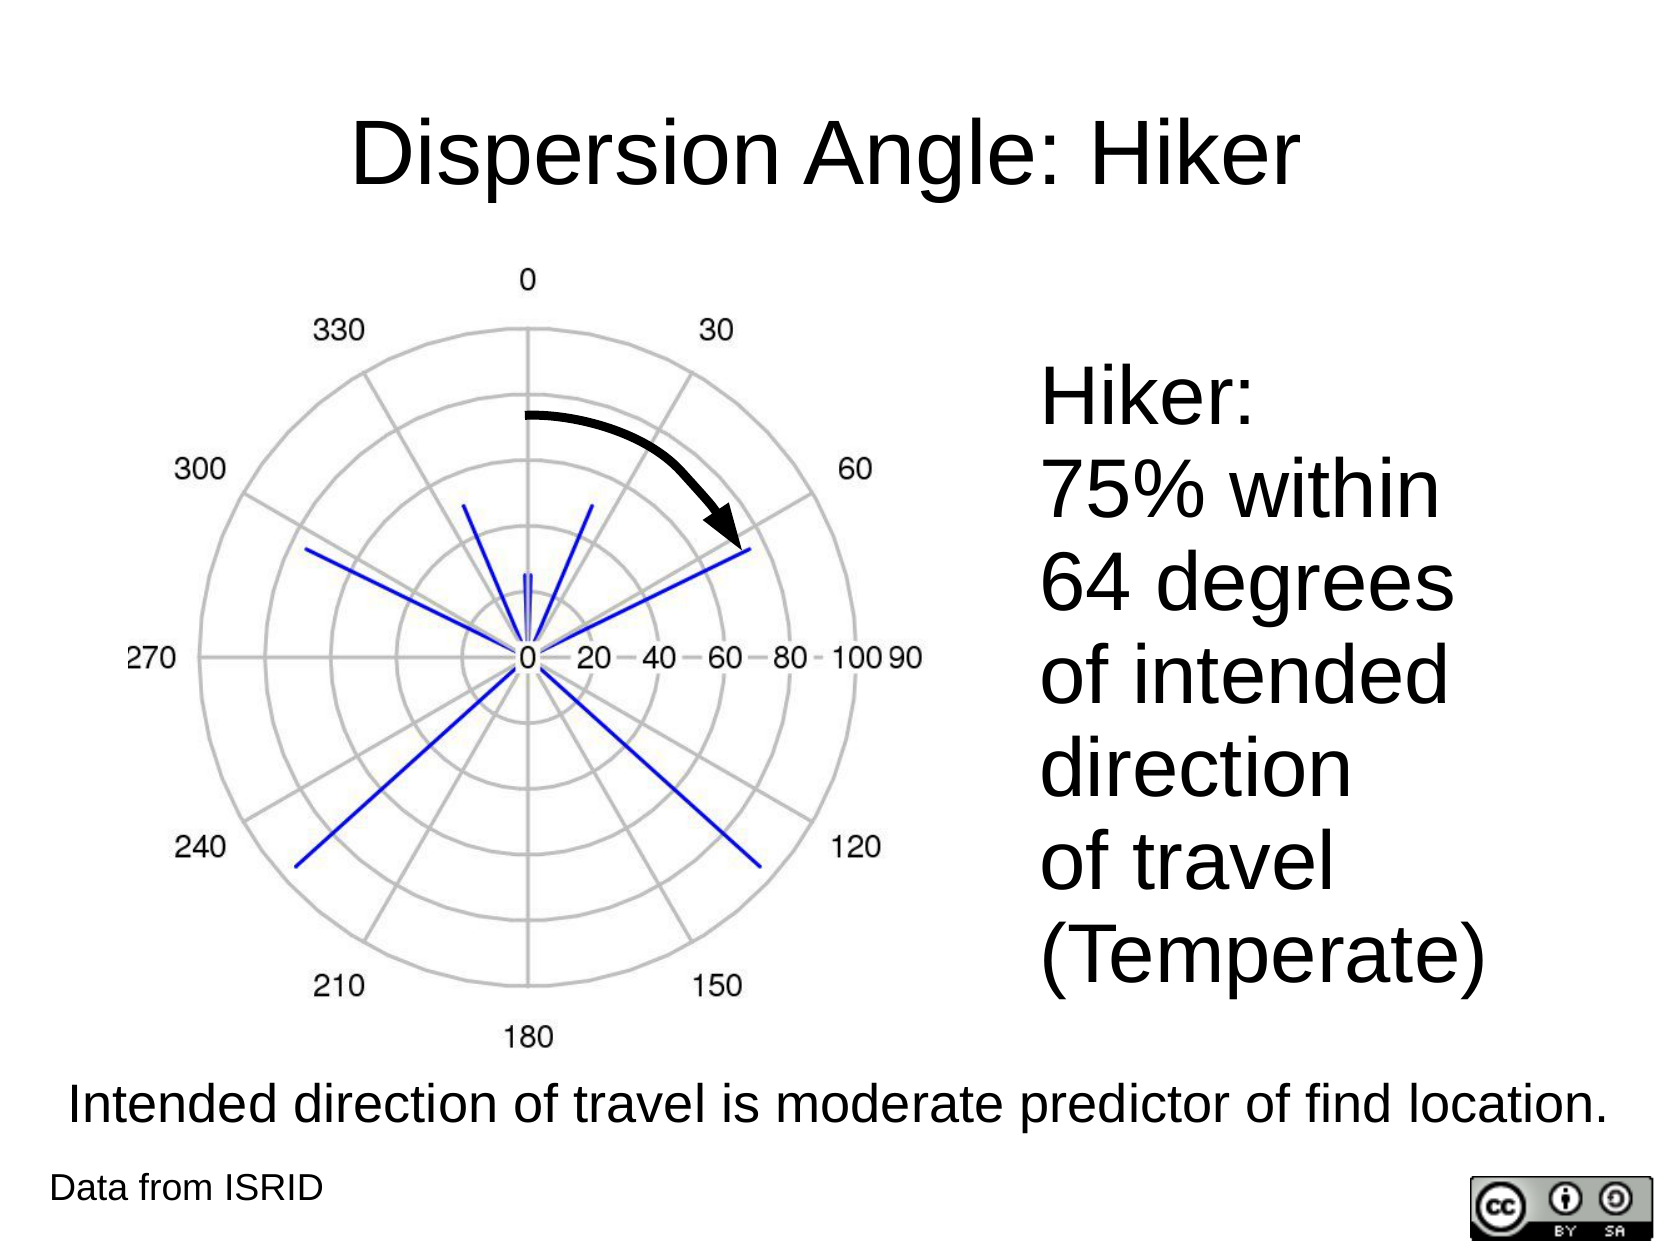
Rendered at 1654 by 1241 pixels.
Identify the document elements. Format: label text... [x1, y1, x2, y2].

picture [1470, 1176, 1654, 1241]
text_box Data from ISRID [34, 1159, 339, 1217]
text_box Intended direction of travel is moderate predictor of find location. [52, 1066, 1628, 1147]
title Dispersion Angle: Hiker [82, 49, 1571, 257]
picture [128, 257, 928, 1049]
text_box Hiker: 75% within 64 degrees of intended direction of travel (Temperate) [1024, 342, 1541, 1009]
